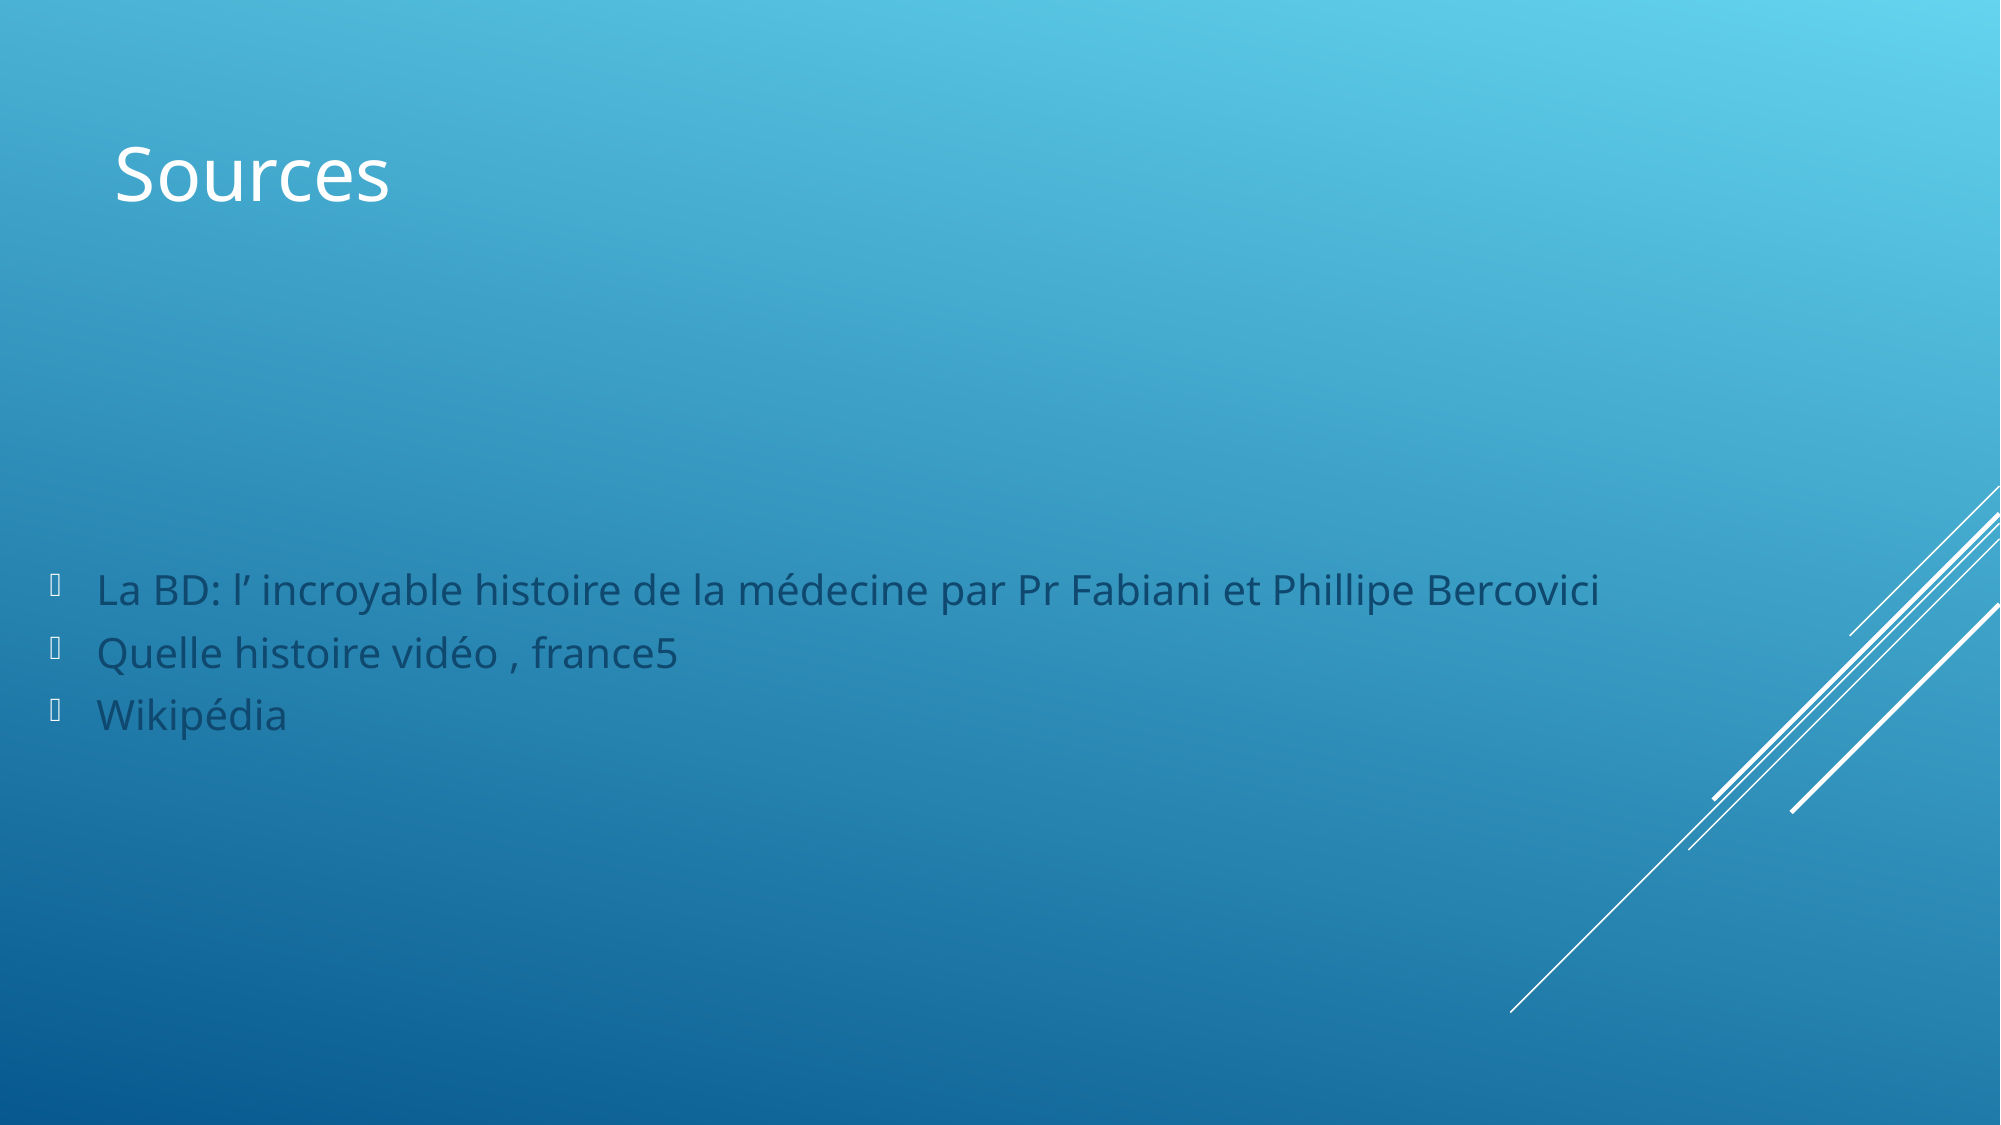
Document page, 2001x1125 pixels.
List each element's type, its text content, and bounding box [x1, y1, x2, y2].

list La BD: l’ incroyable histoire de la médecine par Pr Fabiani et Phillipe Bercovici Quelle histoire vidéo , france5 Wikipédia [34, 266, 1835, 1037]
title Sources [99, 47, 1501, 266]
